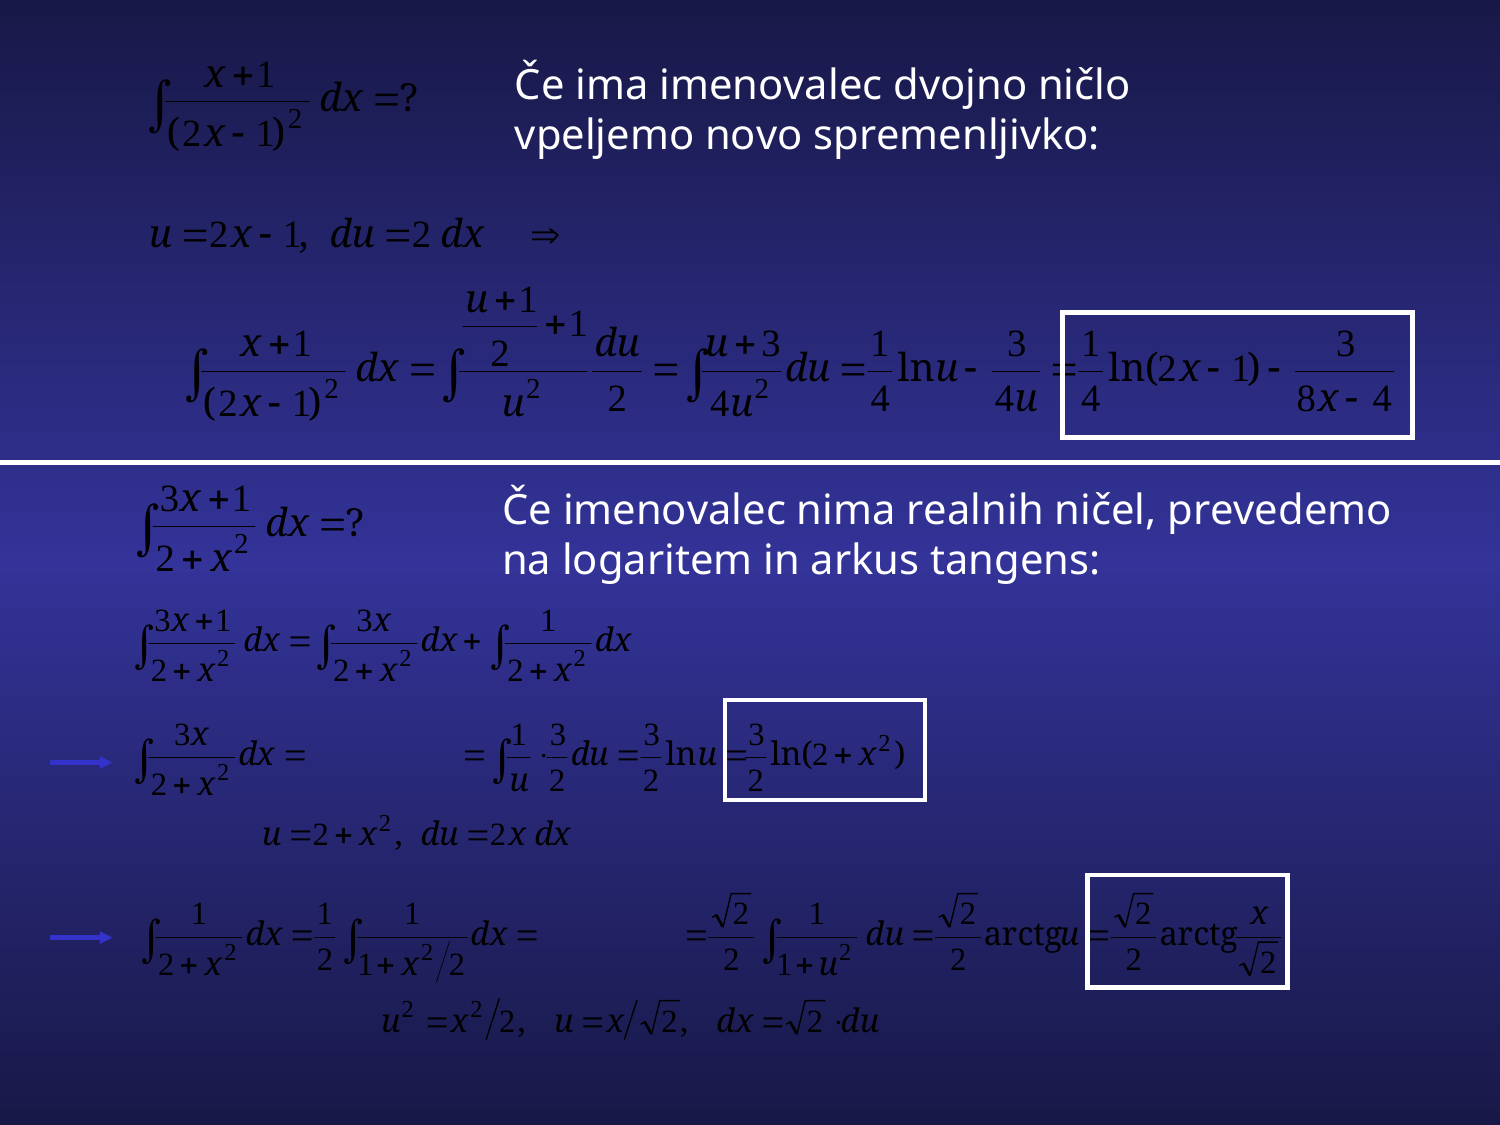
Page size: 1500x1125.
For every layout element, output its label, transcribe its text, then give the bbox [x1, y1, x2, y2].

chart [137, 275, 1402, 430]
chart [125, 474, 370, 581]
chart [137, 50, 424, 160]
text_box Če imenovalec nima realnih ničel, prevedemo na logaritem in arkus tangens: [487, 474, 1413, 591]
chart [1065, 315, 1402, 430]
chart [143, 212, 611, 264]
chart [125, 712, 912, 860]
chart [132, 887, 1288, 1045]
chart [727, 712, 912, 798]
text_box Če ima imenovalec dvojno ničlo vpeljemo novo spremenljivko: [499, 49, 1201, 166]
chart [125, 600, 638, 690]
chart [1090, 887, 1285, 985]
